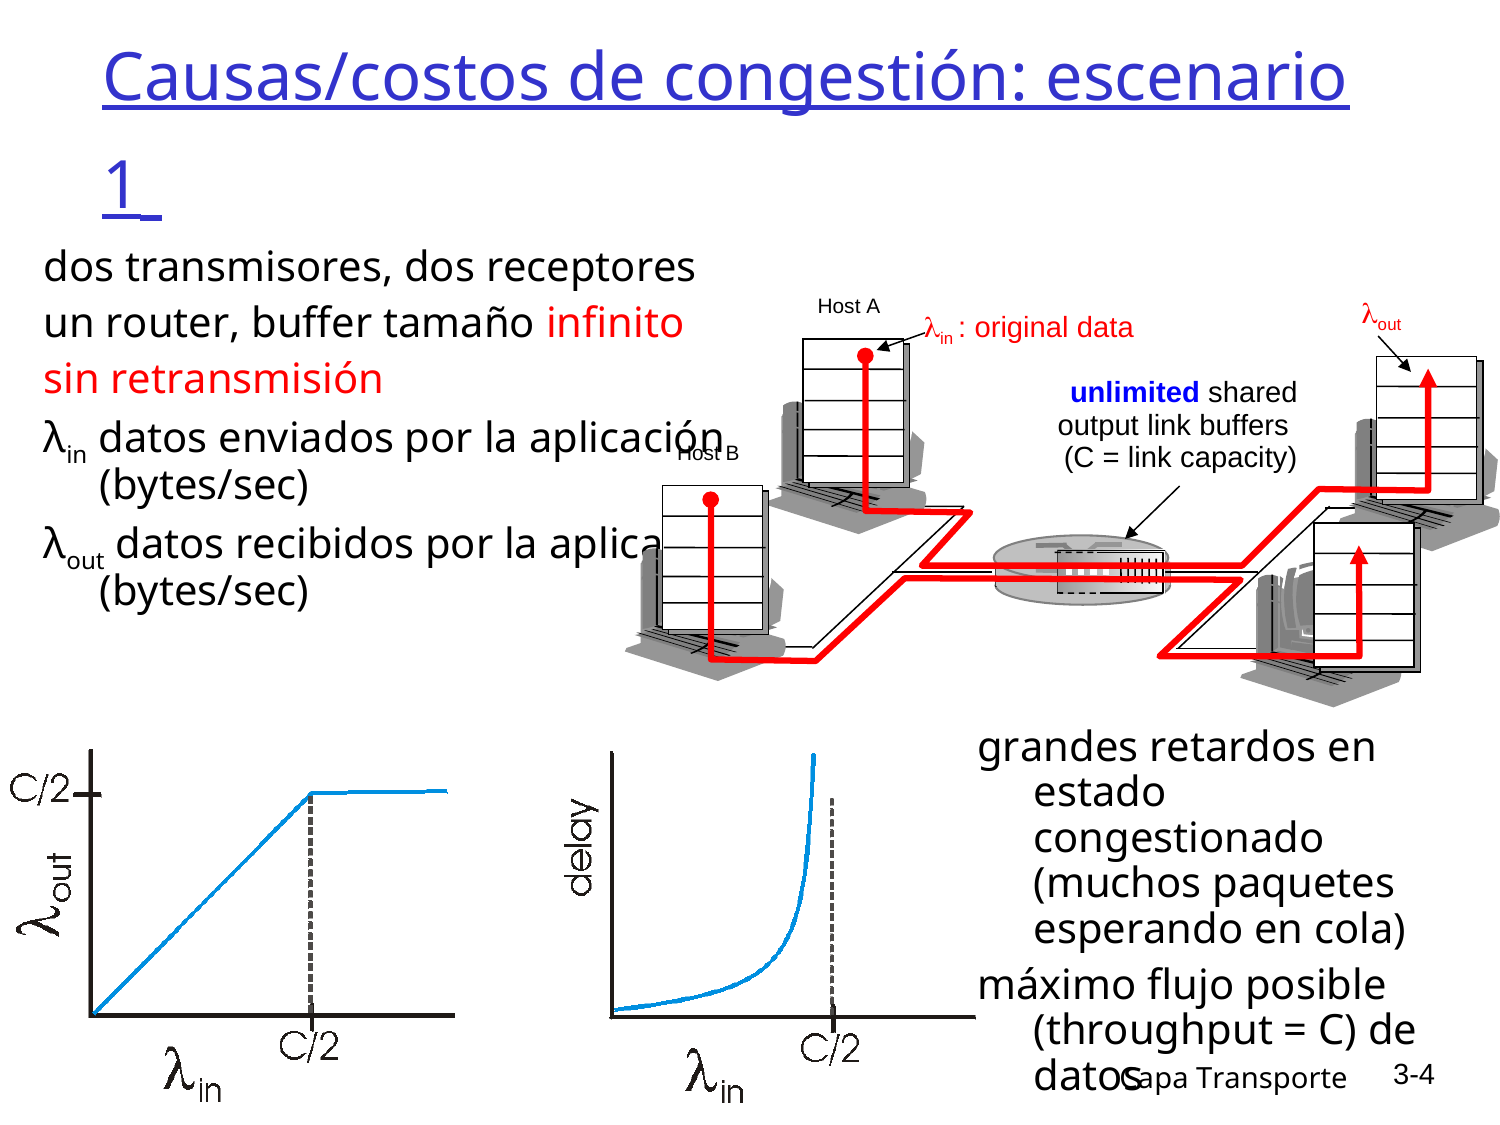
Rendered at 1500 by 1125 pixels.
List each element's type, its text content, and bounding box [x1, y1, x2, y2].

text_box in : original data [909, 303, 1163, 364]
text_box [1107, 569, 1120, 576]
text_box [1256, 555, 1356, 653]
text_box [662, 370, 908, 657]
text_box [1164, 583, 1171, 594]
text_box [624, 517, 762, 682]
text_box [995, 582, 1162, 605]
title Causas/costos de congestión: escenario 1 [87, 37, 1400, 225]
text_box [993, 535, 1171, 562]
text_box [995, 569, 1066, 575]
text_box out [1346, 289, 1426, 350]
list dos transmisores, dos receptores un router, buffer tamaño infinito sin retransmisión λin datos enviados por la aplicación (bytes/sec) λout datos recibidos por la aplicación (bytes/sec) [28, 237, 767, 749]
text_box Host A [802, 287, 907, 328]
text_box Host B [662, 434, 767, 475]
text_box unlimited shared output link buffers (C = link capacity) [1012, 367, 1313, 488]
text_box [1164, 569, 1171, 576]
list grandes retardos en estado congestionado (muchos paquetes esperando en cola) máximo flujo posible (throughput = C) de datos [962, 716, 1472, 1081]
picture [9, 749, 976, 1103]
text_box [1354, 388, 1424, 487]
text_box [803, 338, 927, 508]
text_box [1240, 356, 1500, 708]
